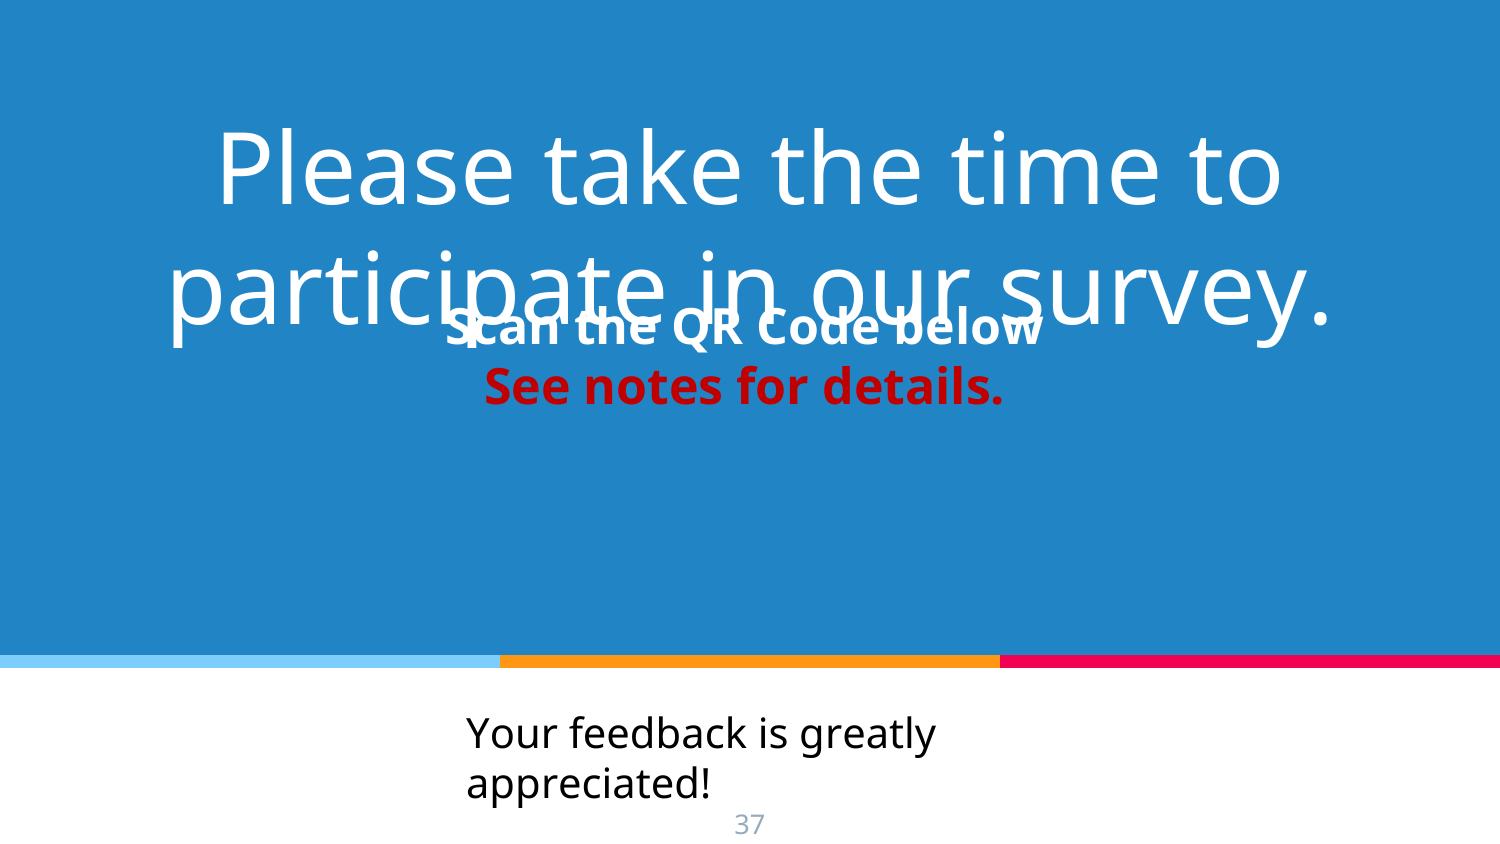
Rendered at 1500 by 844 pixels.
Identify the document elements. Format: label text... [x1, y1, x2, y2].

text_box Your feedback is greatly appreciated! [451, 699, 1025, 766]
title Please take the time to participate in our survey. [112, 89, 1388, 280]
text_box [0, 792, 1500, 844]
subtitle Scan the QR Code below See notes for details. [101, 279, 1377, 606]
